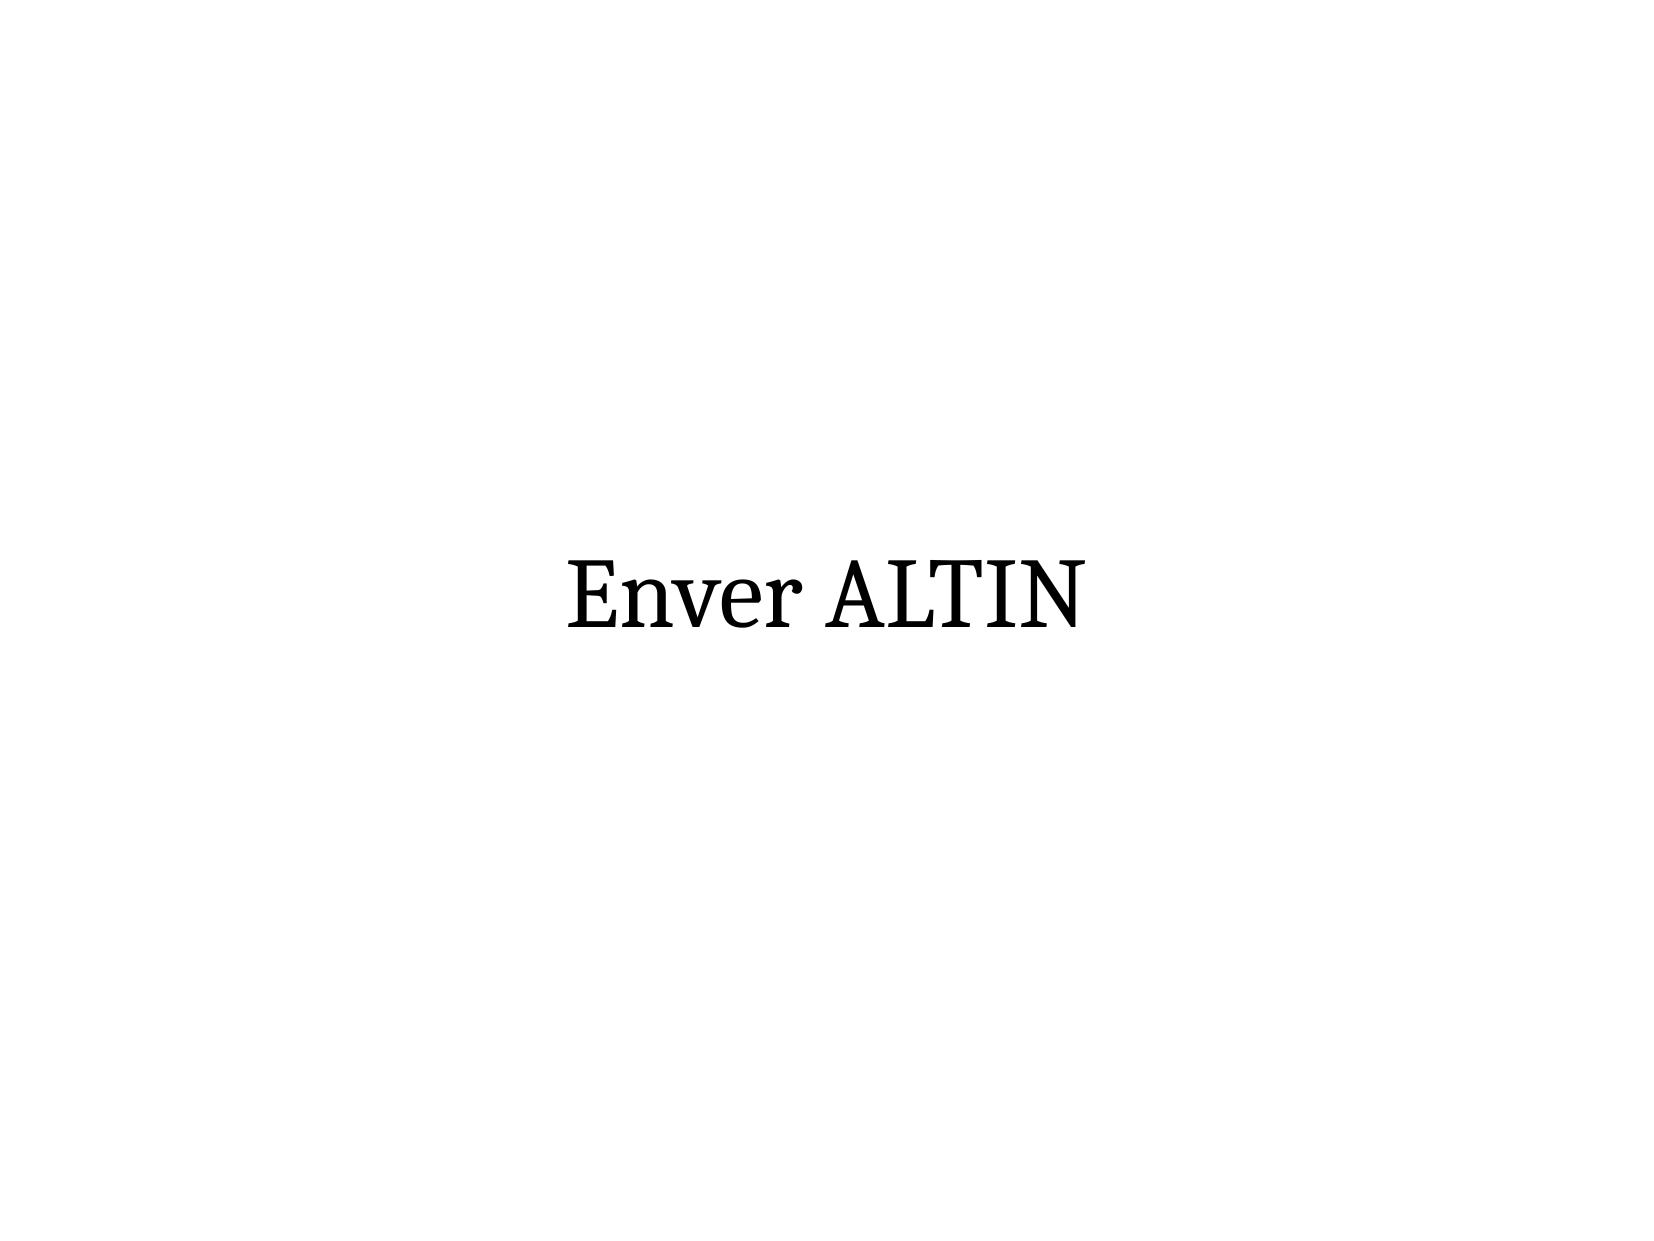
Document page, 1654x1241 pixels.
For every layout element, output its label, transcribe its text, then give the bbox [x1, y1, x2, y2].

title Enver ALTIN [82, 273, 1571, 916]
